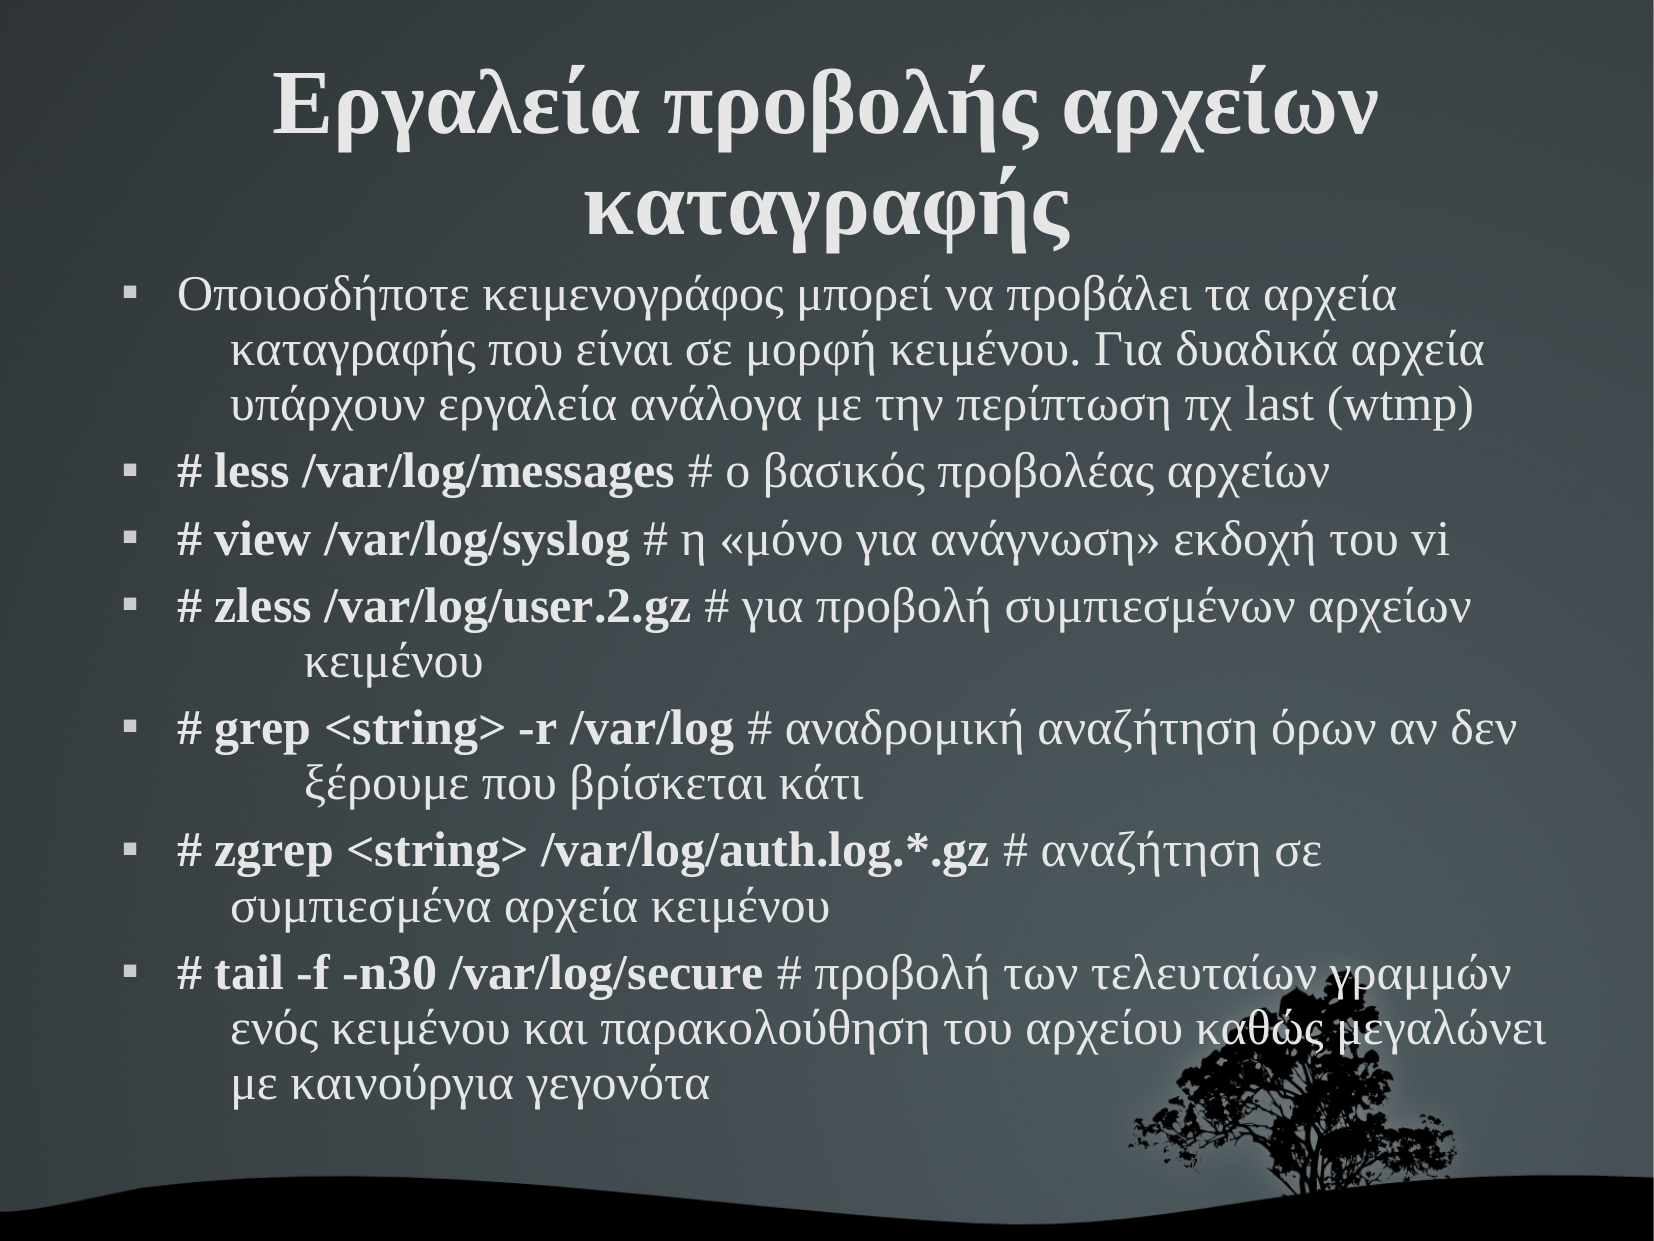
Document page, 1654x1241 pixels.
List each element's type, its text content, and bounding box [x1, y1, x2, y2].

title Εργαλεία προβολής αρχείων καταγραφής [82, 33, 1571, 273]
list Οποιοσδήποτε κειμενογράφος μπορεί να προβάλει τα αρχεία καταγραφής που είναι σε μορφή κειμένου. Για δυαδικά αρχεία υπάρχουν εργαλεία ανάλογα με την περίπτωση πχ last (wtmp) # less /var/log/messages # ο βασικός προβολέας αρχείων # view /var/log/syslog # η «μόνο για ανάγνωση» εκδοχή του vi # zless /var/log/user.2.gz # για προβολή συμπιεσμένων αρχείων κειμένου # grep <string> -r /var/log # αναδρομική αναζήτηση όρων αν δεν ξέρουμε που βρίσκεται κάτι # zgrep <string> /var/log/auth.log.*.gz # αναζήτηση σε συμπιεσμένα αρχεία κειμένου # tail -f -n30 /var/log/secure # προβολή των τελευταίων γραμμών ενός κειμένου και παρακολούθηση του αρχείου καθώς μεγαλώνει με καινούργια γεγονότα [88, 265, 1577, 1212]
picture [0, 0, 1654, 1241]
